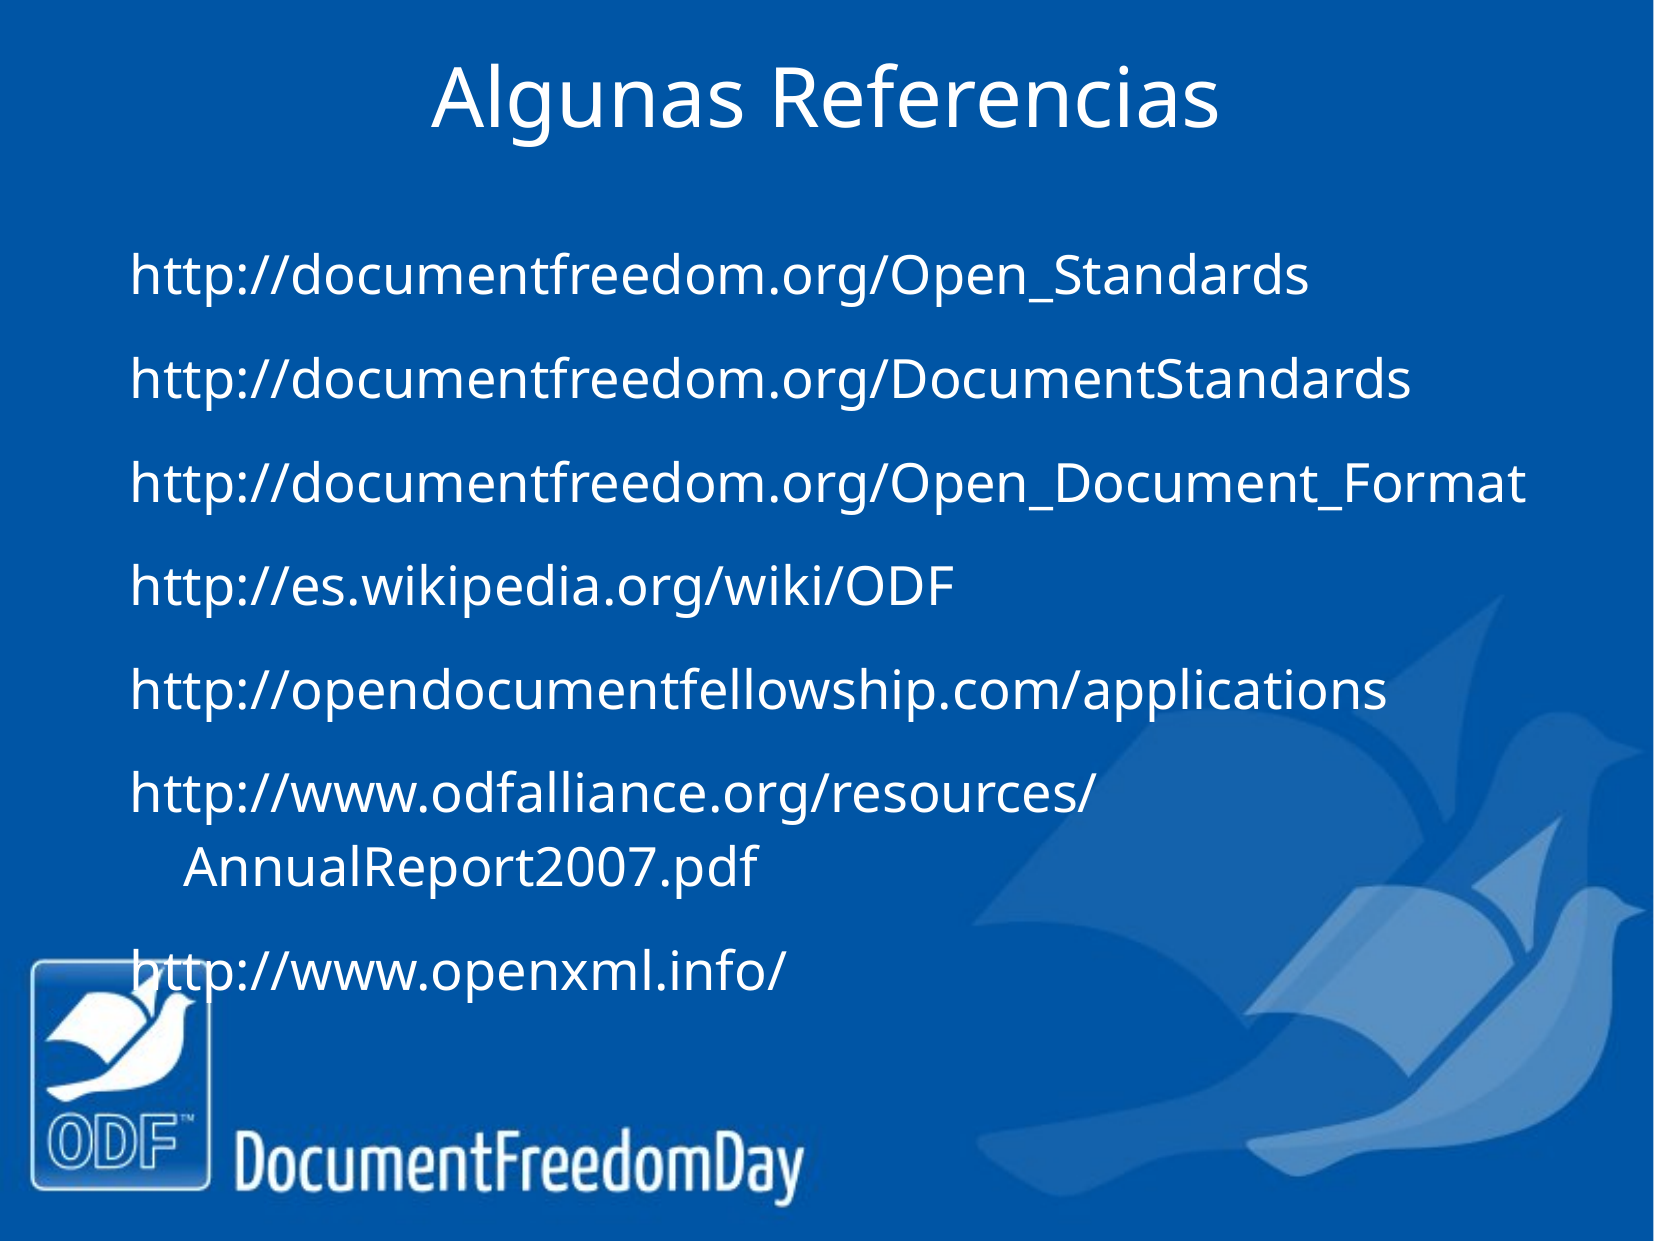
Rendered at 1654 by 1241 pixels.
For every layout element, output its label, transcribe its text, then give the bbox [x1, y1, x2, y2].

picture [0, 0, 1654, 1241]
title Algunas Referencias [82, 31, 1571, 160]
list http://documentfreedom.org/Open_Standards http://documentfreedom.org/DocumentStandards http://documentfreedom.org/Open_Document_Format http://es.wikipedia.org/wiki/ODF http://opendocumentfellowship.com/applications http://www.odfalliance.org/resources/AnnualReport2007.pdf http://www.openxml.info/ [112, 237, 1648, 1025]
